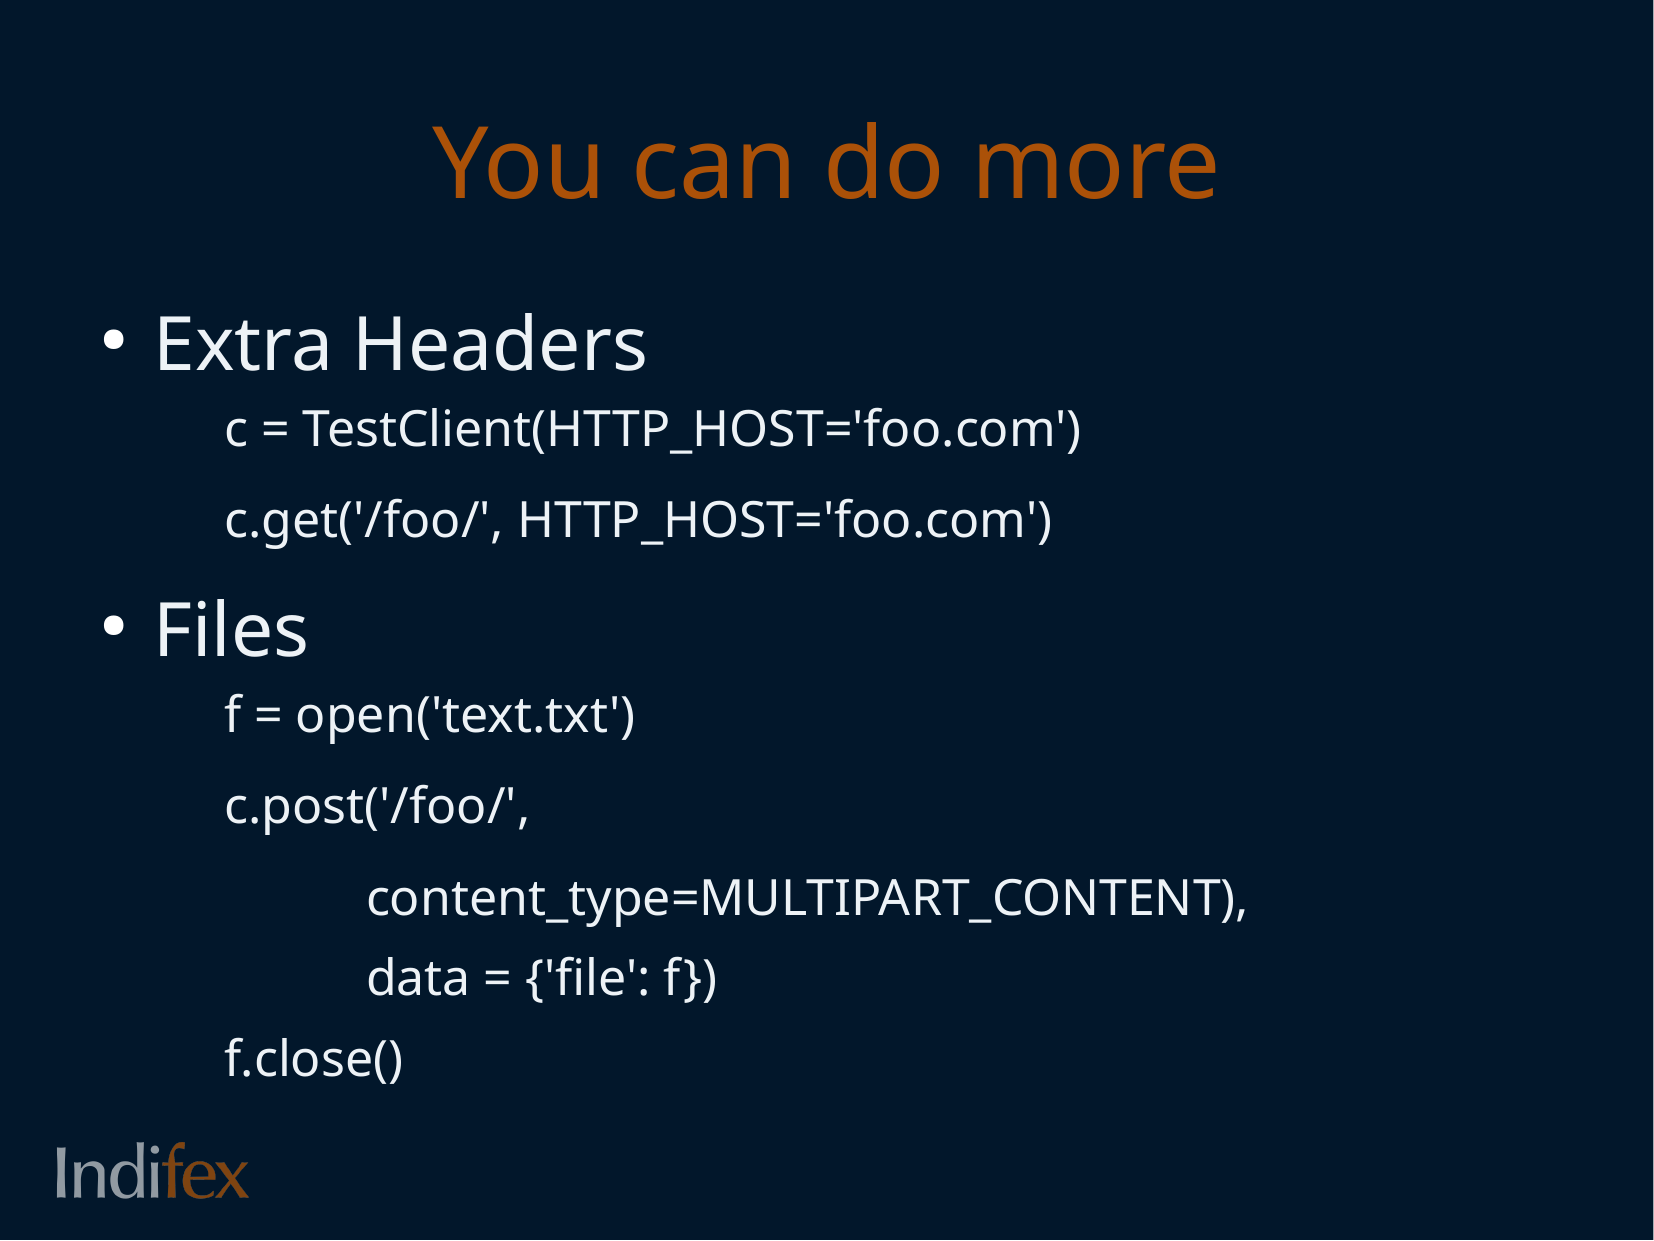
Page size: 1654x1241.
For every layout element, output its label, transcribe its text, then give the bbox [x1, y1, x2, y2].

title You can do more [82, 49, 1571, 257]
list Extra Headers c = TestClient(HTTP_HOST='foo.com') c.get('/foo/', HTTP_HOST='foo.com') Files f = open('text.txt') c.post('/foo/', content_type=MULTIPART_CONTENT), data = {'file': f}) f.close() [82, 290, 1571, 1109]
picture [56, 1142, 249, 1241]
